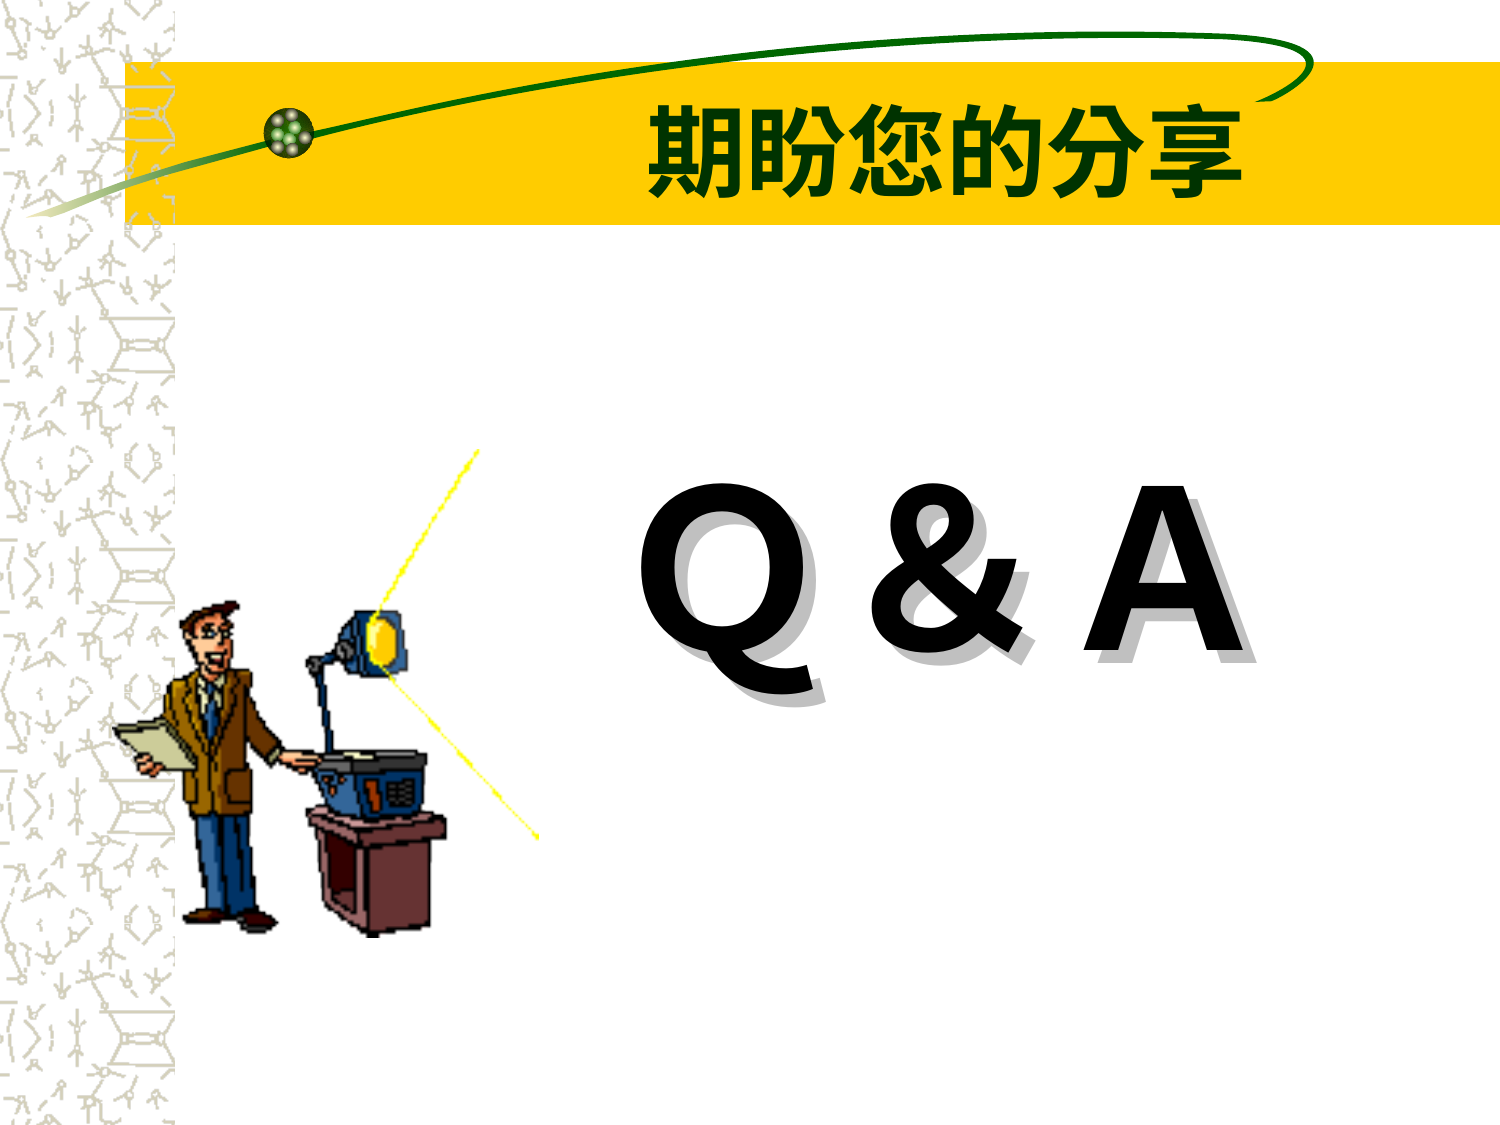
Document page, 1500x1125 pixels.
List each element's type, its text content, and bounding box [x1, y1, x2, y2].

text_box Ｑ＆Ａ [512, 422, 1375, 703]
text_box 期盼您的分享 [631, 82, 1263, 218]
picture [112, 450, 539, 938]
text_box Ｑ＆Ａ [687, 524, 770, 626]
